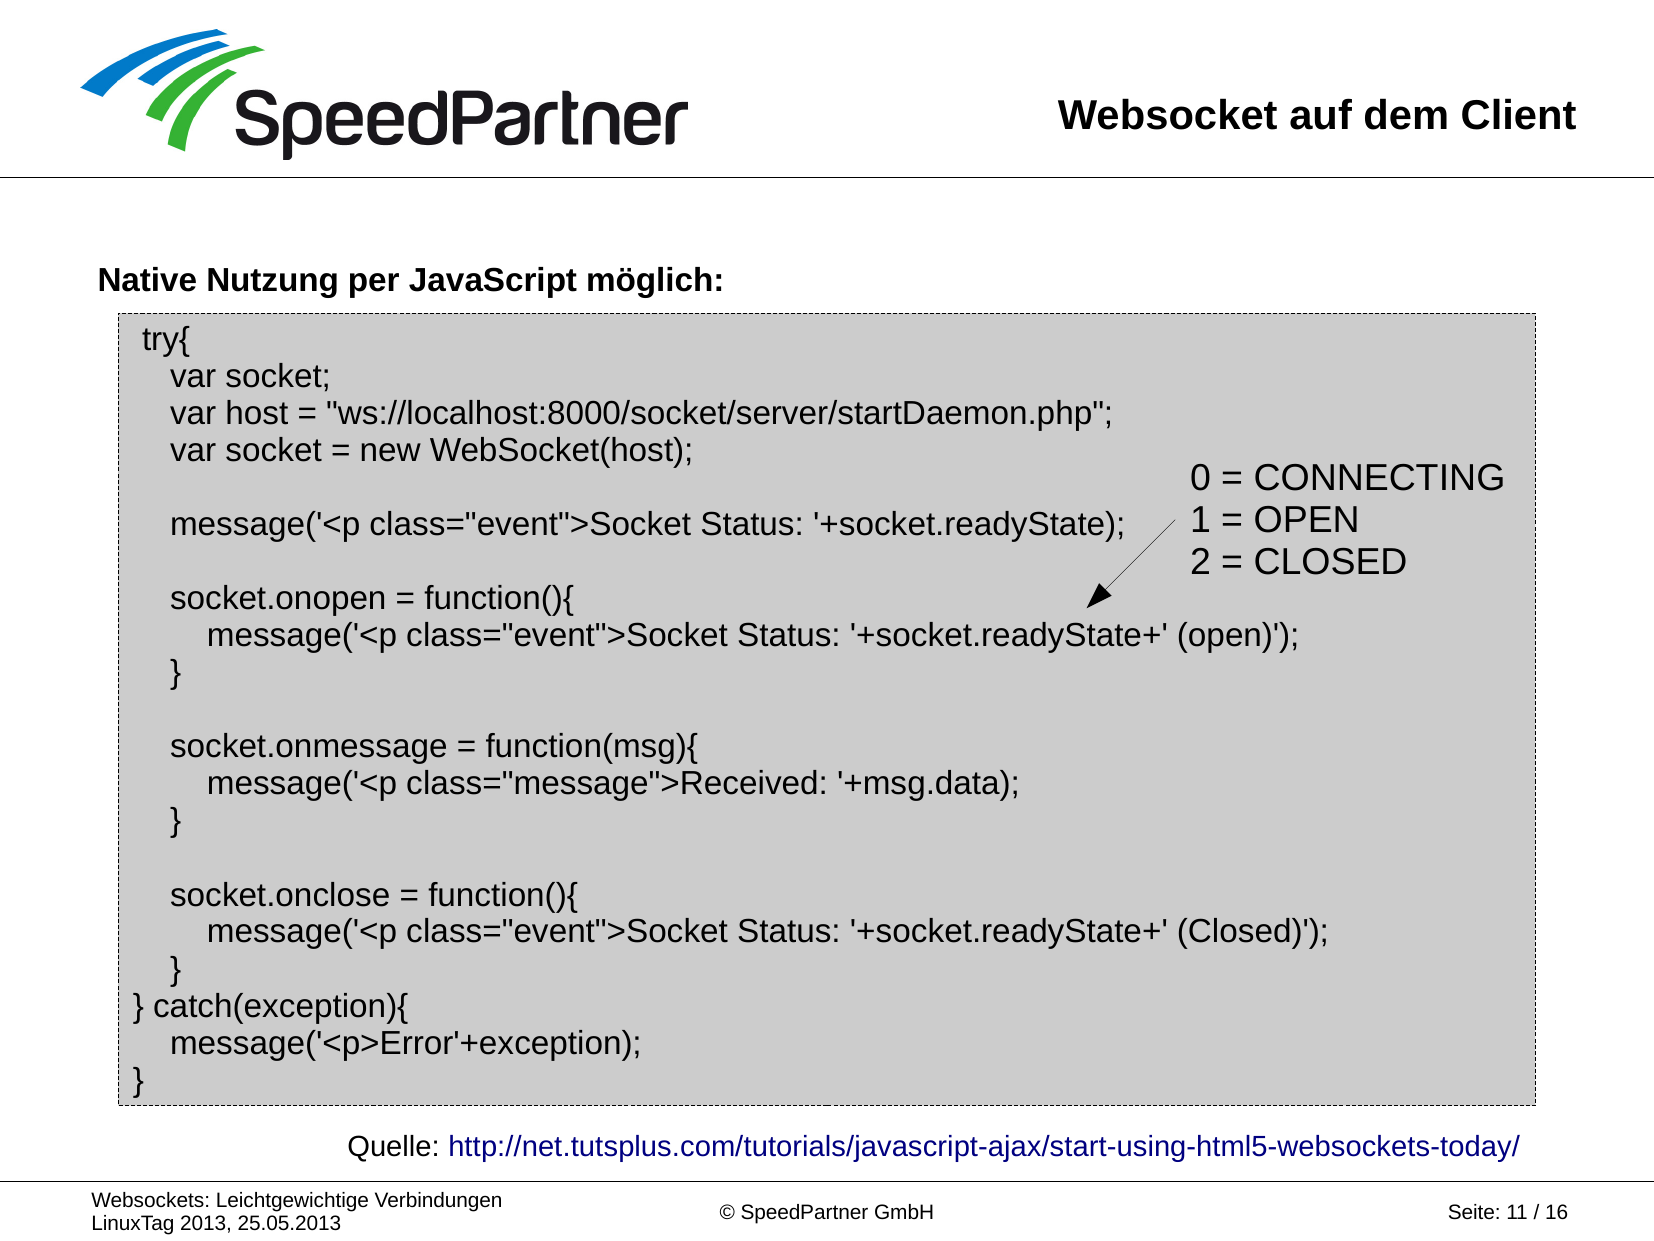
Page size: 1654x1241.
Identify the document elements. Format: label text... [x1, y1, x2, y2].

text_box 0 = CONNECTING 1 = OPEN 2 = CLOSED [1175, 448, 1521, 590]
text_box Native Nutzung per JavaScript möglich: [82, 254, 1565, 1177]
text_box Quelle: http://net.tutsplus.com/tutorials/javascript-ajax/start-using-html5-websockets-today/ [332, 1122, 1536, 1170]
text_box try{ var socket; var host = "ws://localhost:8000/socket/server/startDaemon.php"; var socket = new WebSocket(host); message('<p class="event">Socket Status: '+socket.readyState); socket.onopen = function(){ message('<p class="event">Socket Status: '+socket.readyState+' (open)'); } socket.onmessage = function(msg){ message('<p class="message">Received: '+msg.data); } socket.onclose = function(){ message('<p class="event">Socket Status: '+socket.readyState+' (Closed)'); } } catch(exception){ message('<p>Error'+exception); } [118, 313, 1536, 1106]
title Websocket auf dem Client [590, 70, 1577, 160]
picture [80, 29, 688, 160]
